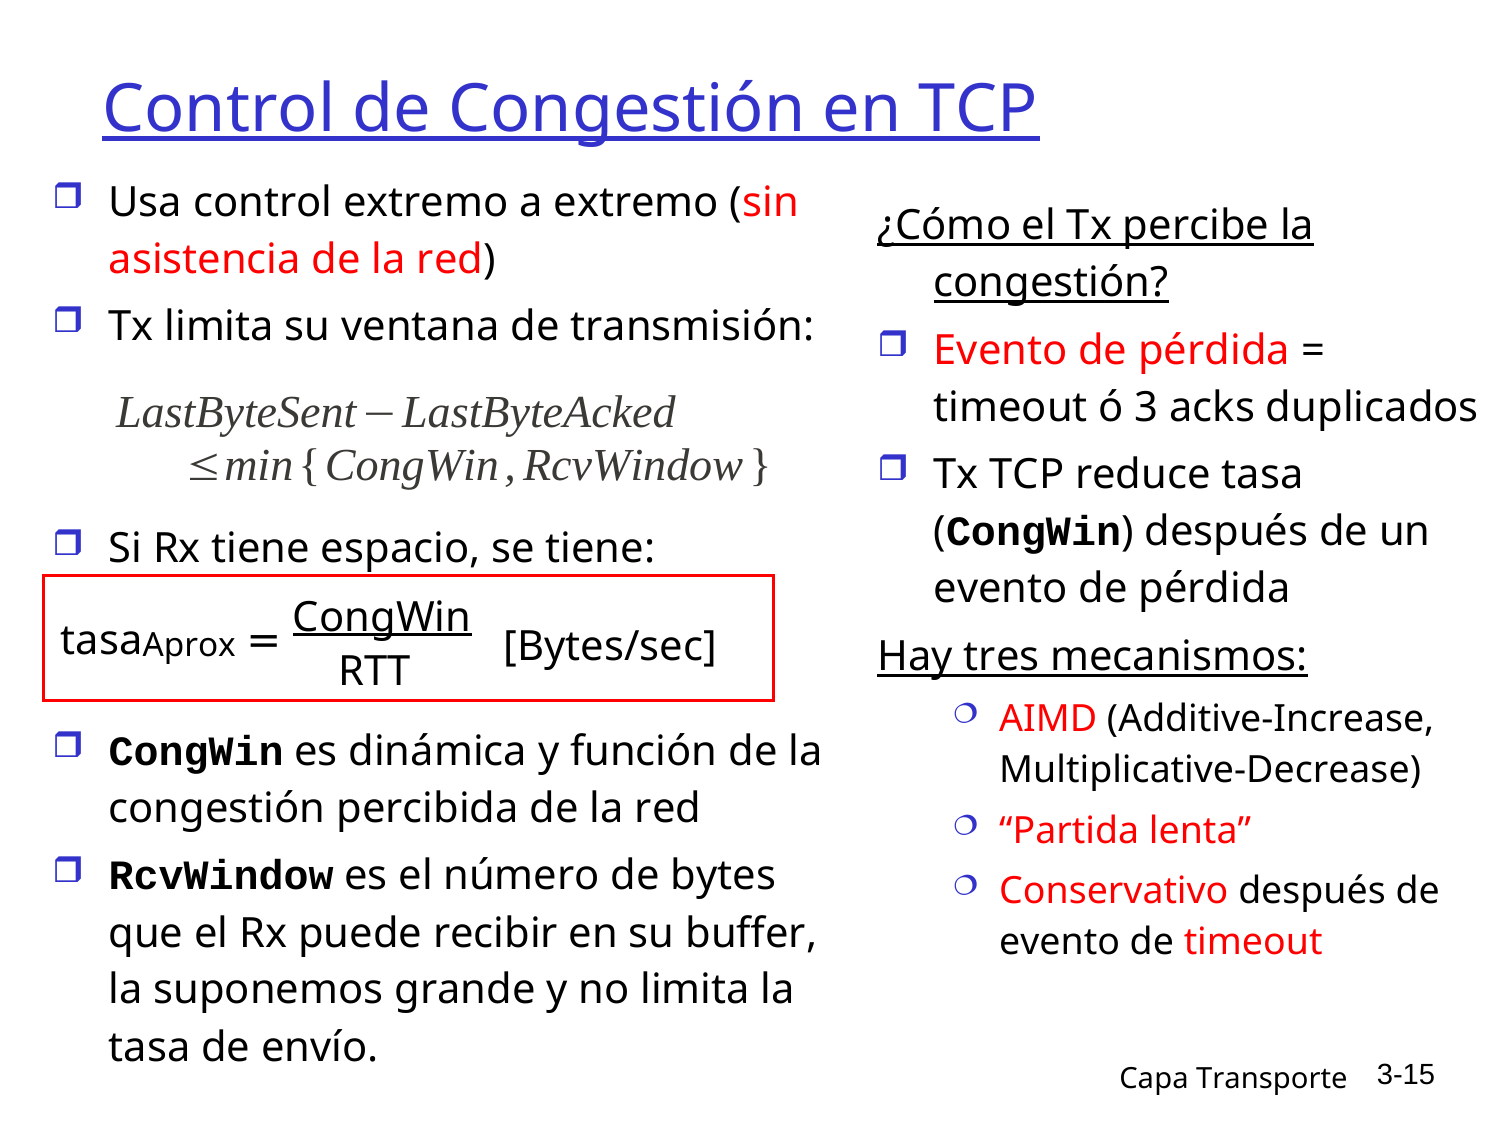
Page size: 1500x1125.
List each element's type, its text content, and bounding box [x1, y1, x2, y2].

text_box RTT [323, 636, 431, 699]
text_box [Bytes/sec] [488, 607, 733, 681]
list ¿Cómo el Tx percibe la congestión? Evento de pérdida = timeout ó 3 acks duplicados Tx TCP reduce tasa (CongWin) después de un evento de pérdida Hay tres mecanismos: AIMD (Additive-Increase, Multiplicative-Decrease) “Partida lenta” Conservativo después de evento de timeout [862, 187, 1500, 1028]
title Control de Congestión en TCP [87, 15, 1463, 187]
text_box CongWin [376, 611, 388, 628]
chart [13, 386, 779, 491]
text_box tasaAprox = [45, 602, 302, 675]
text_box RTT [323, 702, 431, 706]
text_box CongWin [278, 578, 503, 652]
list Usa control extremo a extremo (sin asistencia de la red) Tx limita su ventana de transmisión: Si Rx tiene espacio, se tiene: CongWin es dinámica y función de la congestión percibida de la red RcvWindow es el número de bytes que el Rx puede recibir en su buffer, la suponemos grande y no limita la tasa de envío. [37, 163, 863, 1013]
